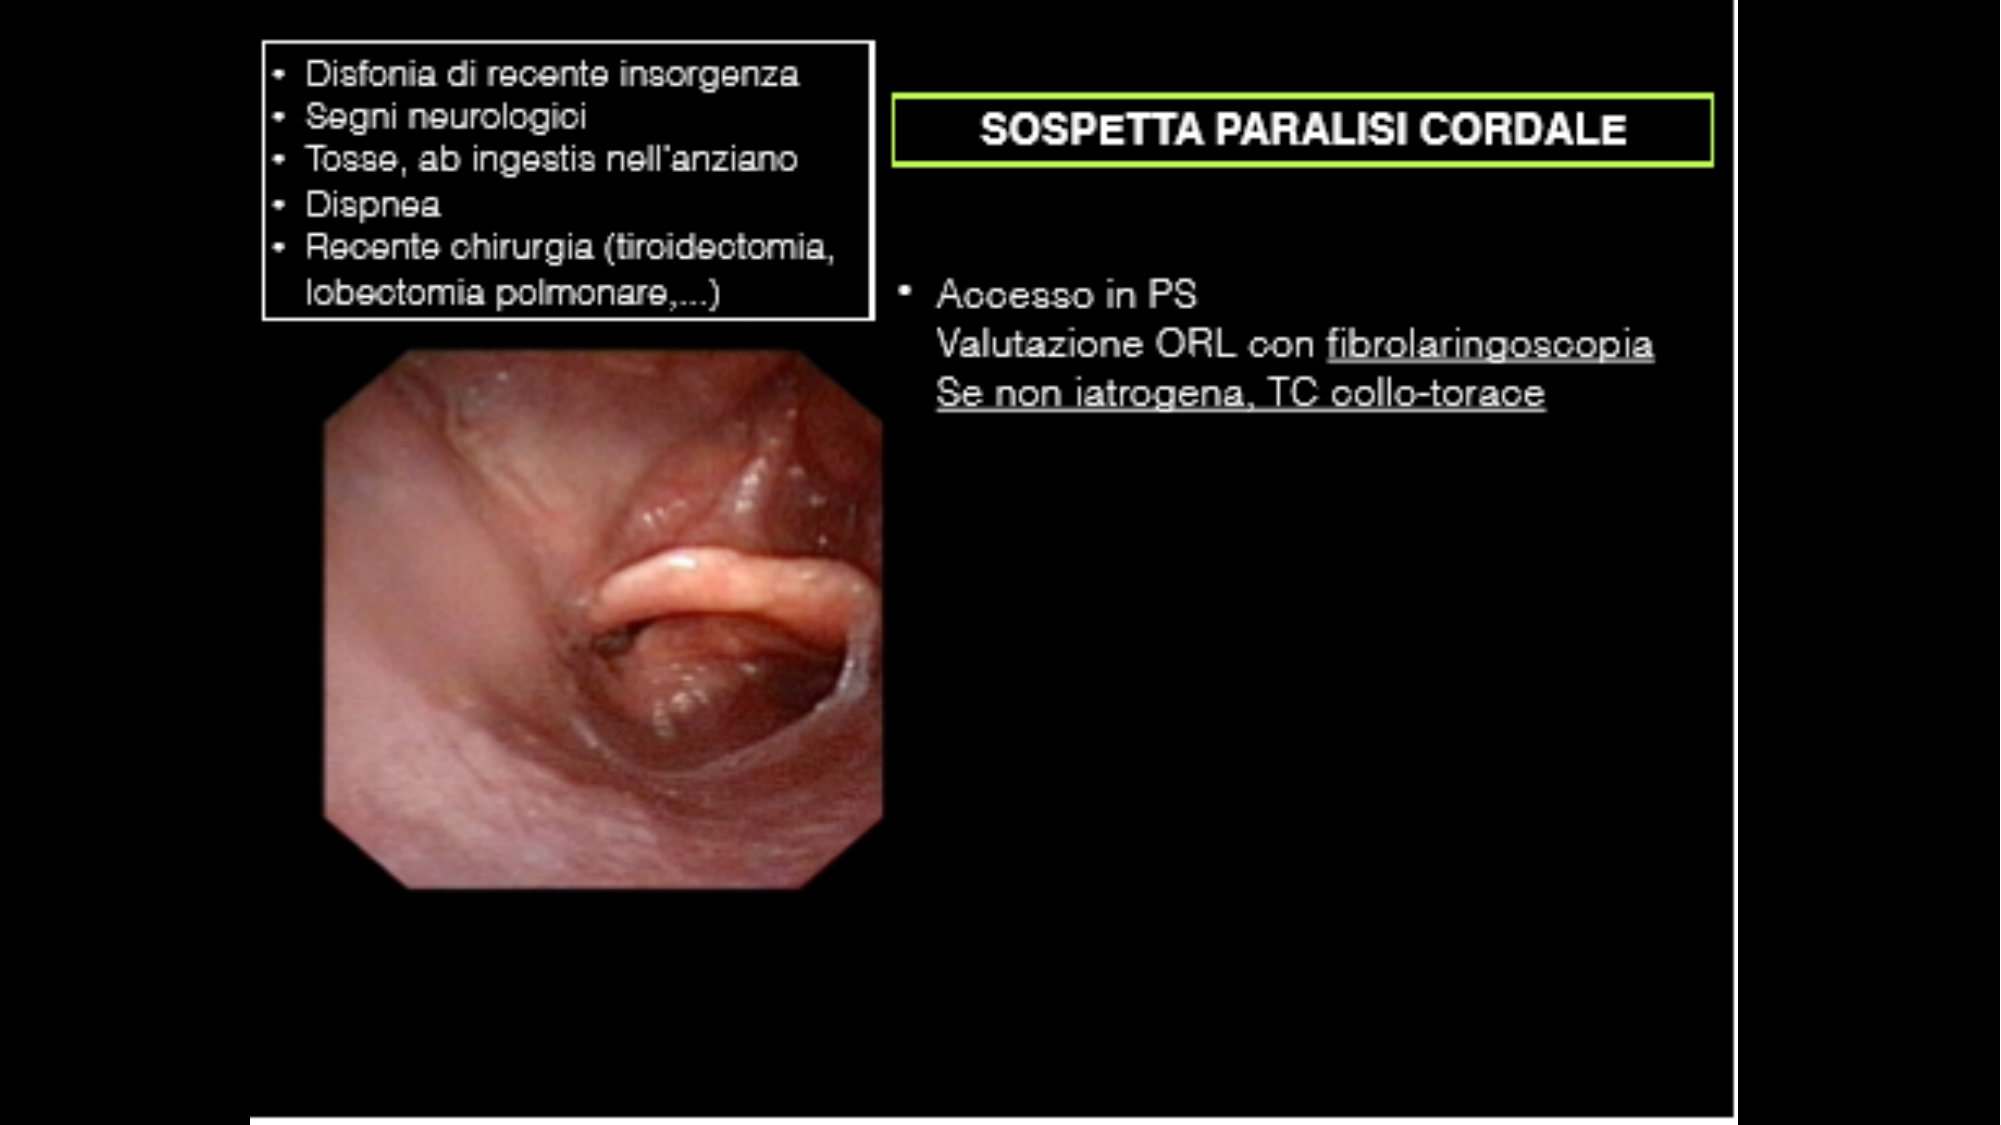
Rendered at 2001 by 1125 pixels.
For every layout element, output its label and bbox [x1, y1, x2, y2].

picture [250, 0, 1738, 1125]
